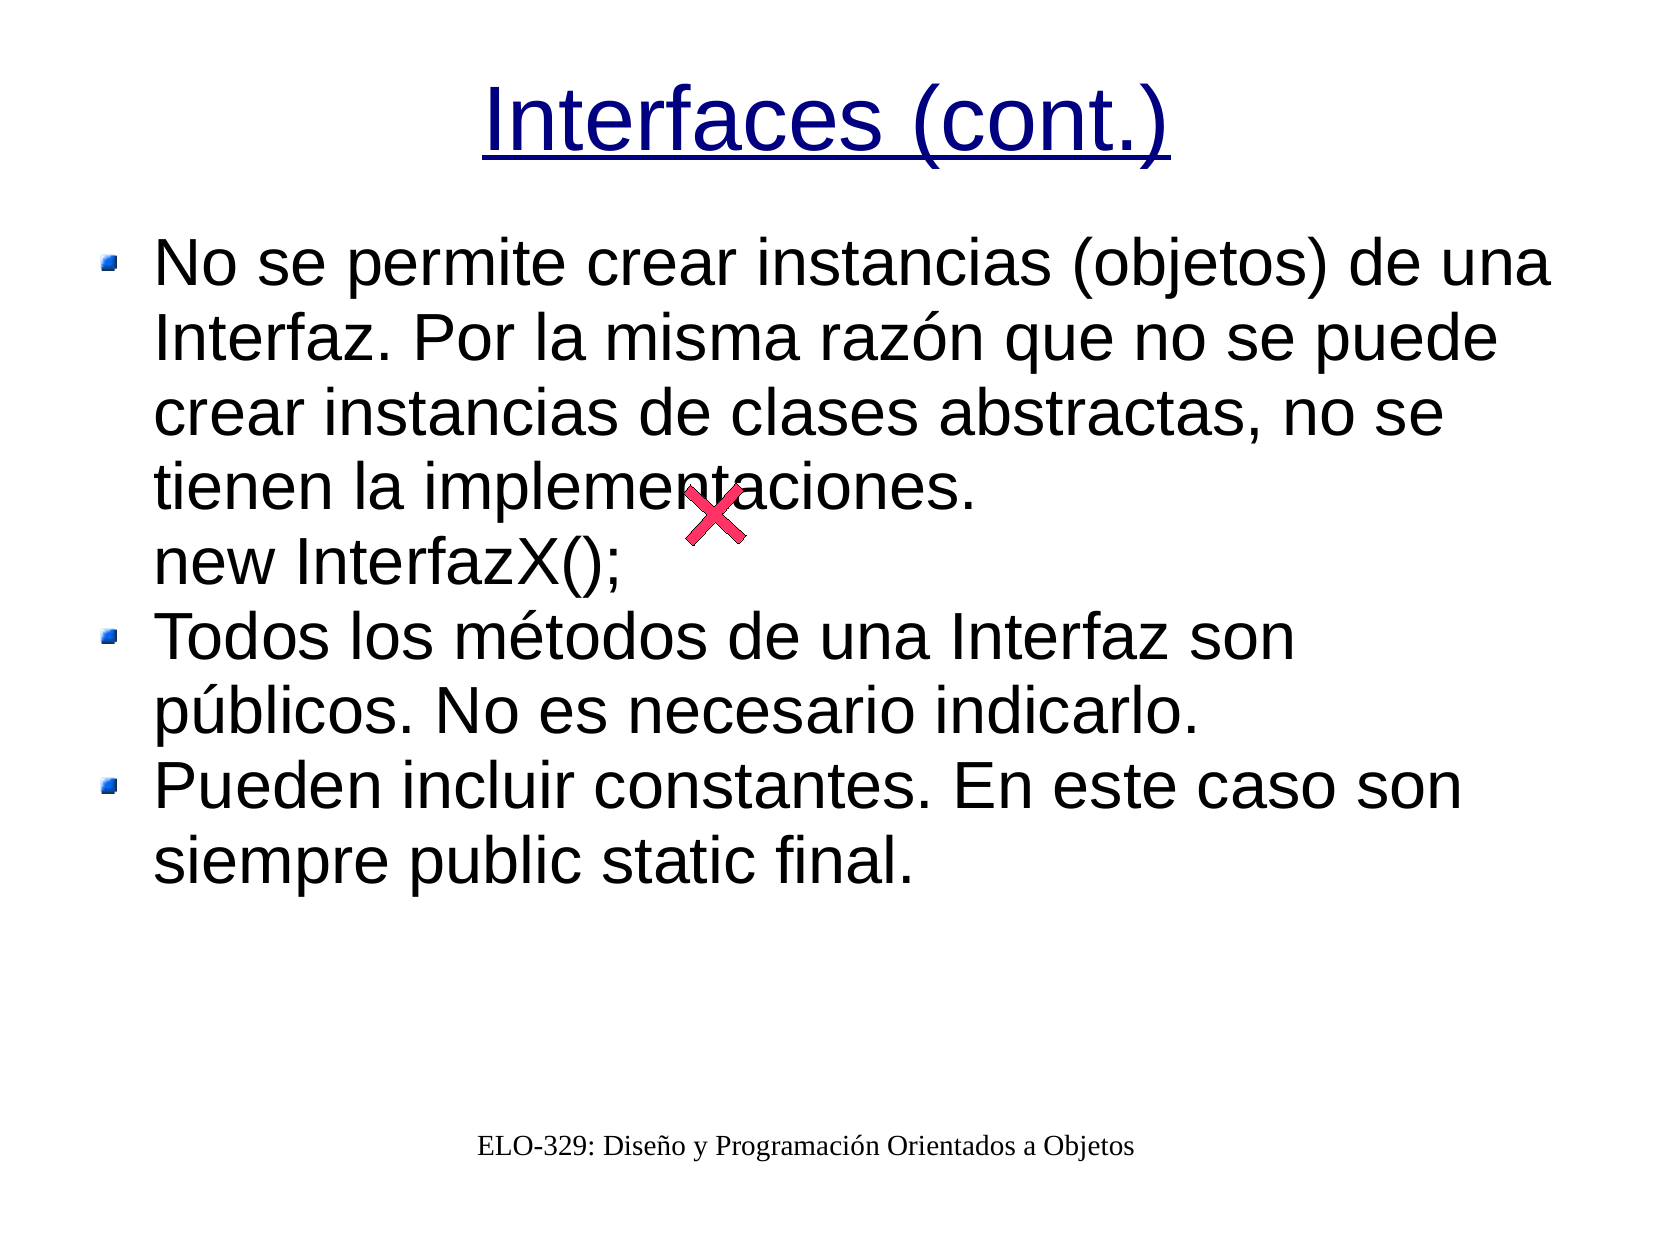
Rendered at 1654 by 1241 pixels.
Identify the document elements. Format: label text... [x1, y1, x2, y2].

text_box [683, 482, 747, 546]
title Interfaces (cont.)‏ [82, 49, 1571, 188]
list No se permite crear instancias (objetos) de una Interfaz. Por la misma razón que no se puede crear instancias de clases abstractas, no se tienen la implementaciones. new InterfazX(); Todos los métodos de una Interfaz son públicos. No es necesario indicarlo. Pueden incluir constantes. En este caso son siempre public static final. [82, 225, 1571, 1126]
